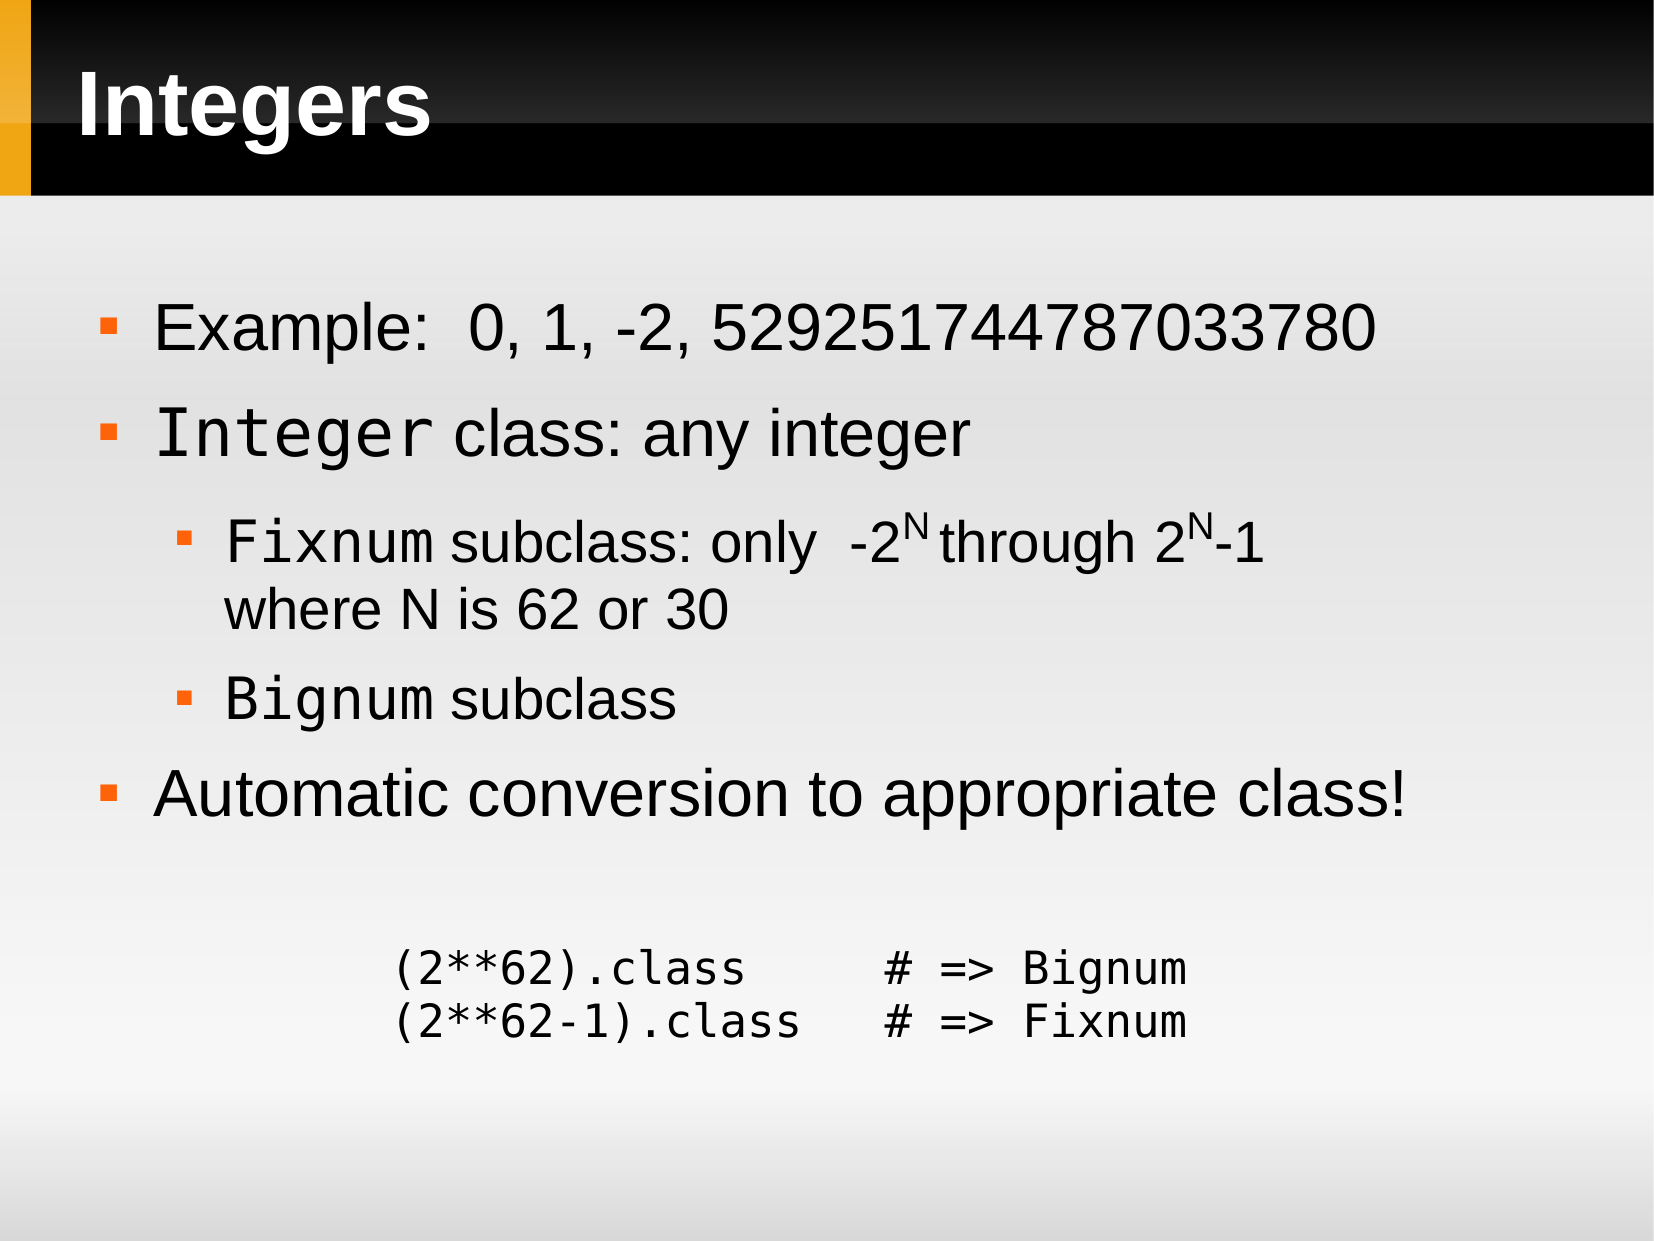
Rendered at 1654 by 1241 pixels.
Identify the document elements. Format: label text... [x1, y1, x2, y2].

picture [0, 0, 1654, 1241]
text_box (2**62).class # => Bignum (2**62-1).class # => Fixnum [375, 934, 1203, 1056]
list Example: 0, 1, -2, 529251744787033780 Integer class: any integer Fixnum subclass: only -2N through 2N-1 where N is 62 or 30 Bignum subclass Automatic conversion to appropriate class! [82, 290, 1571, 1094]
title Integers [76, 7, 1565, 200]
